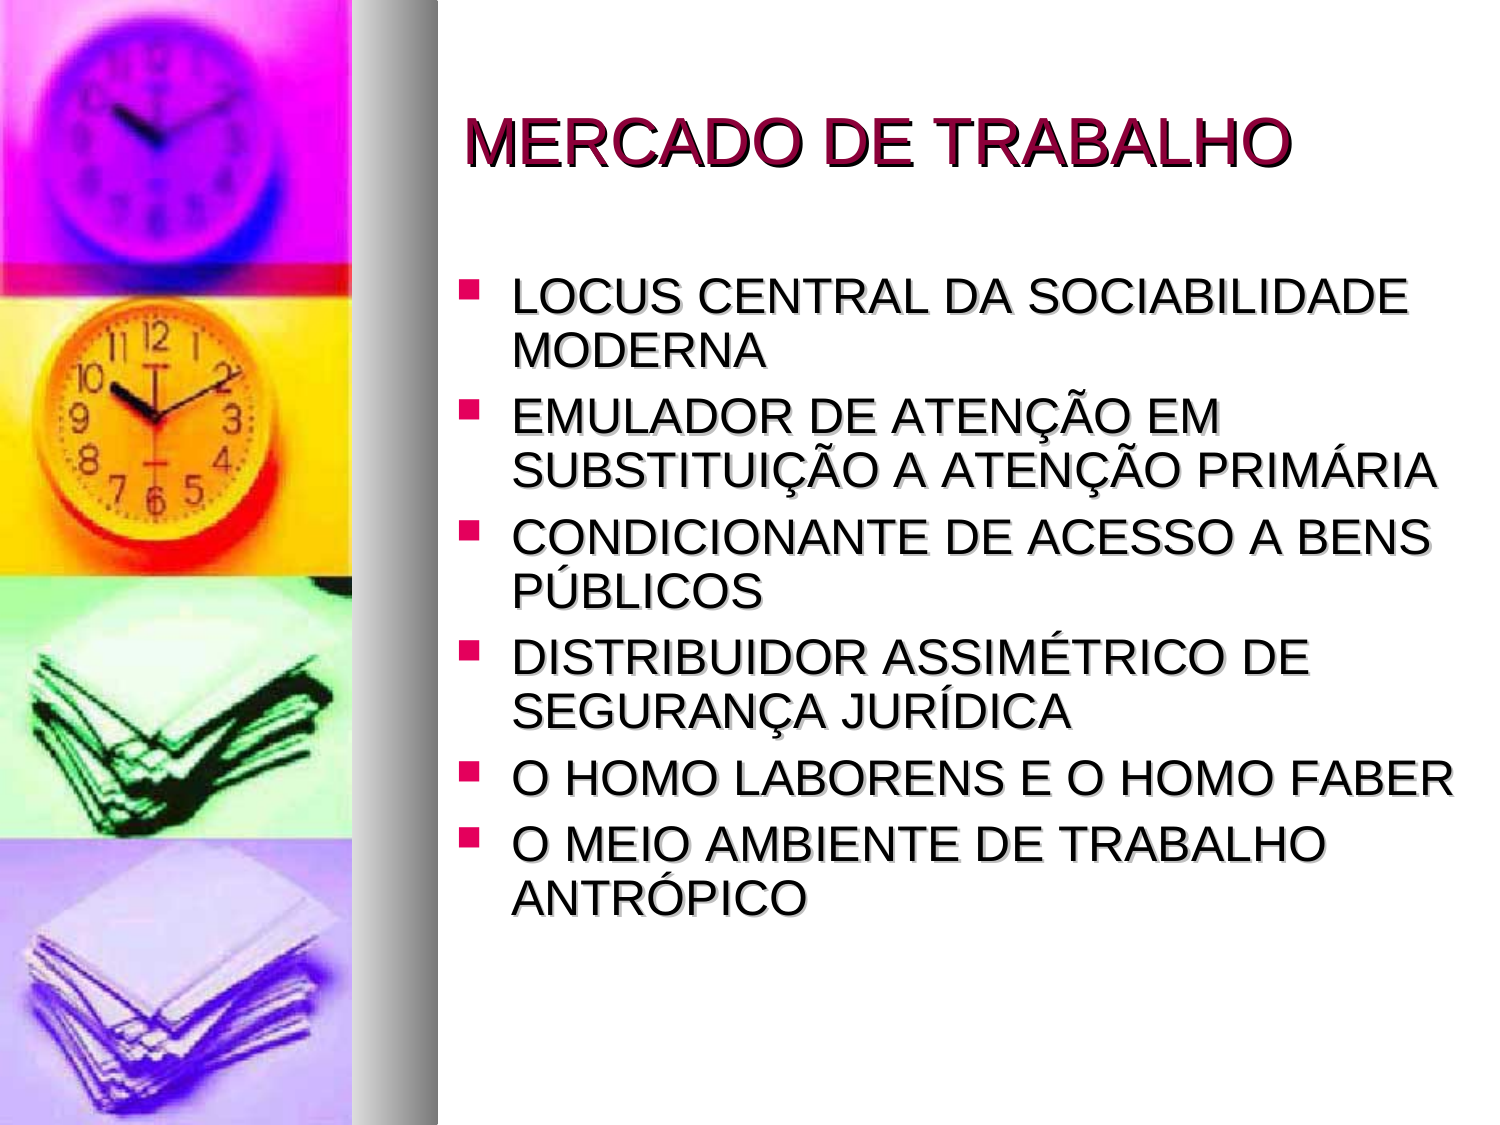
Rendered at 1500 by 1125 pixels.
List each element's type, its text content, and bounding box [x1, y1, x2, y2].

title MERCADO DE TRABALHO [447, 37, 1498, 238]
picture [0, 0, 352, 1125]
list LOCUS CENTRAL DA SOCIABILIDADE MODERNA EMULADOR DE ATENÇÃO EM SUBSTITUIÇÃO A ATENÇÃO PRIMÁRIA CONDICIONANTE DE ACESSO A BENS PÚBLICOS DISTRIBUIDOR ASSIMÉTRICO DE SEGURANÇA JURÍDICA O HOMO LABORENS E O HOMO FABER O MEIO AMBIENTE DE TRABALHO ANTRÓPICO [441, 262, 1492, 1000]
